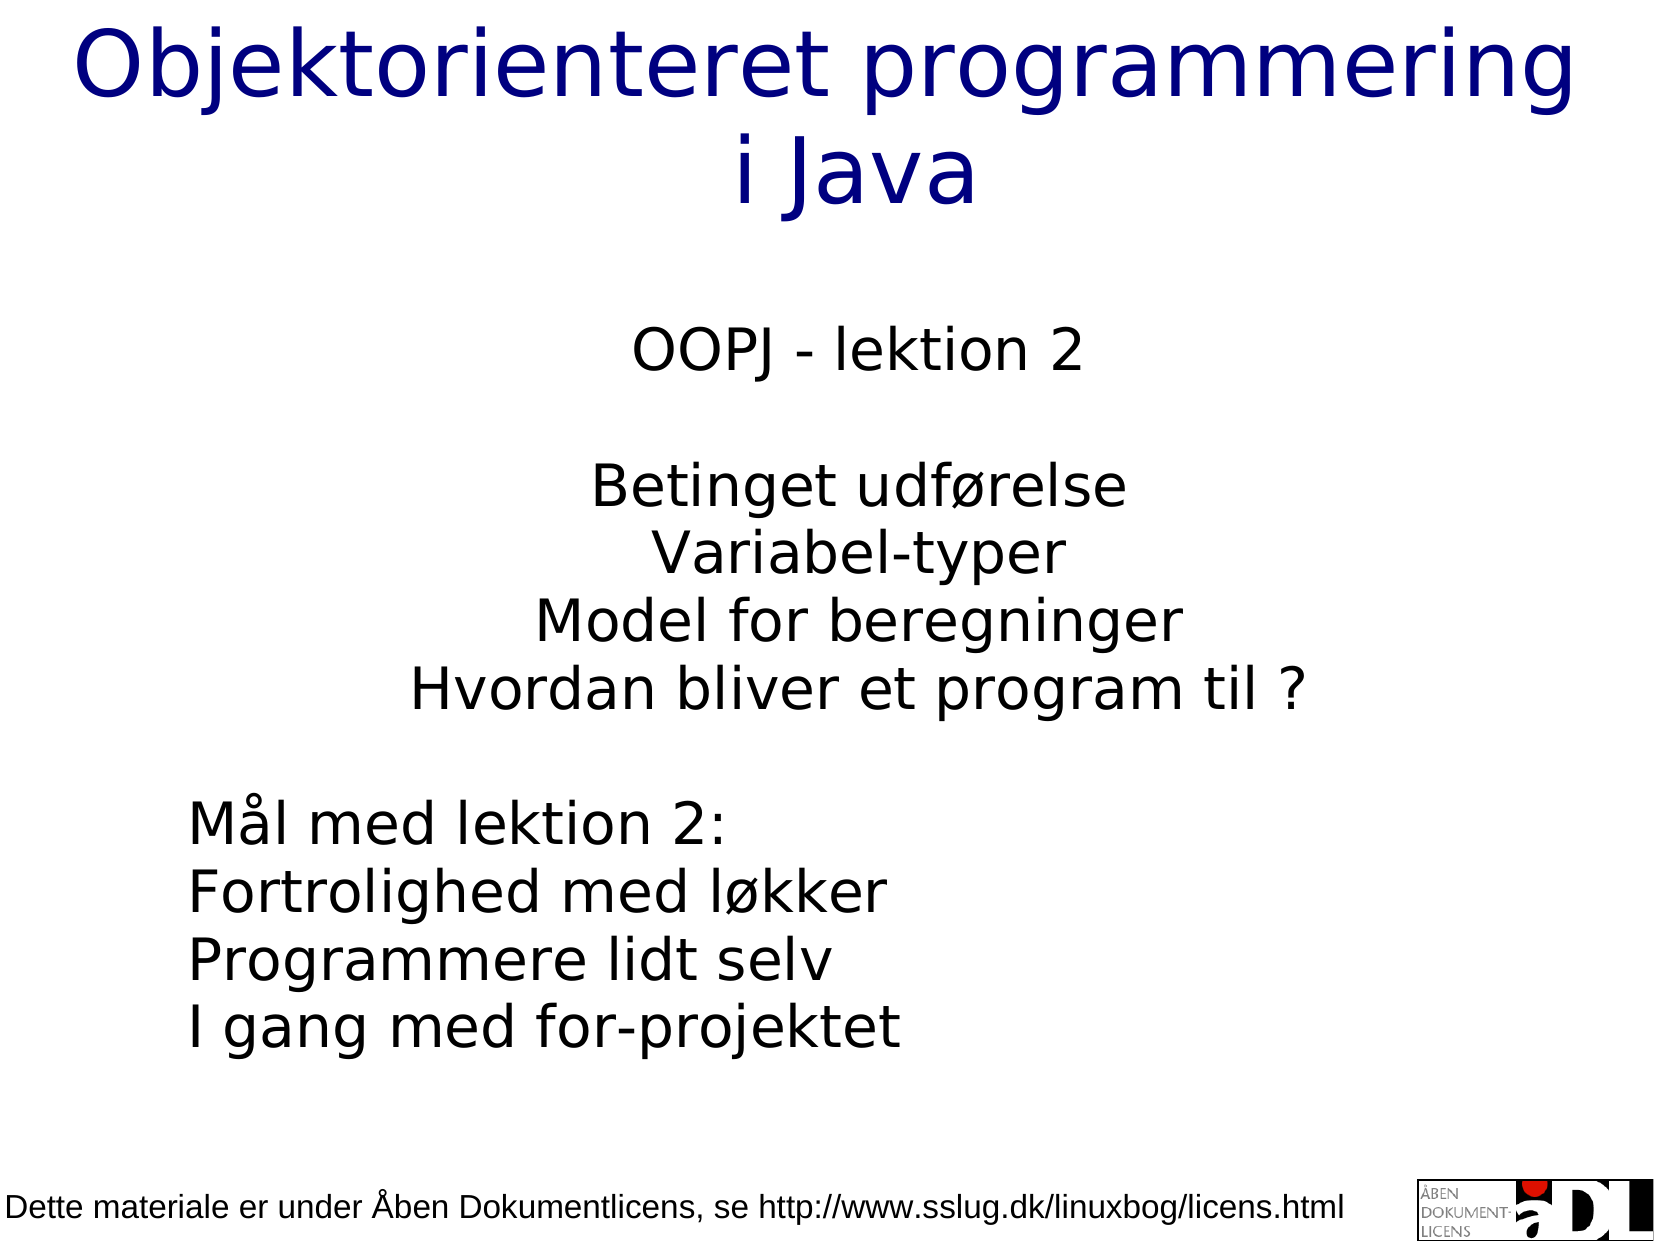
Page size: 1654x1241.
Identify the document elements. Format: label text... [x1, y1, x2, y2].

picture [1417, 1179, 1654, 1241]
text_box Dette materiale er under Åben Dokumentlicens, se http://www.sslug.dk/linuxbog/licens.html [4, 1188, 1348, 1239]
title Objektorienteret programmering i Java [72, 10, 1582, 225]
subtitle OOPJ - lektion 2 Betinget udførelse Variabel-typer Model for beregninger Hvordan bliver et program til ? Mål med lektion 2: Fortrolighed med løkker Programmere lidt selv I gang med for-projektet [151, 298, 1532, 1080]
